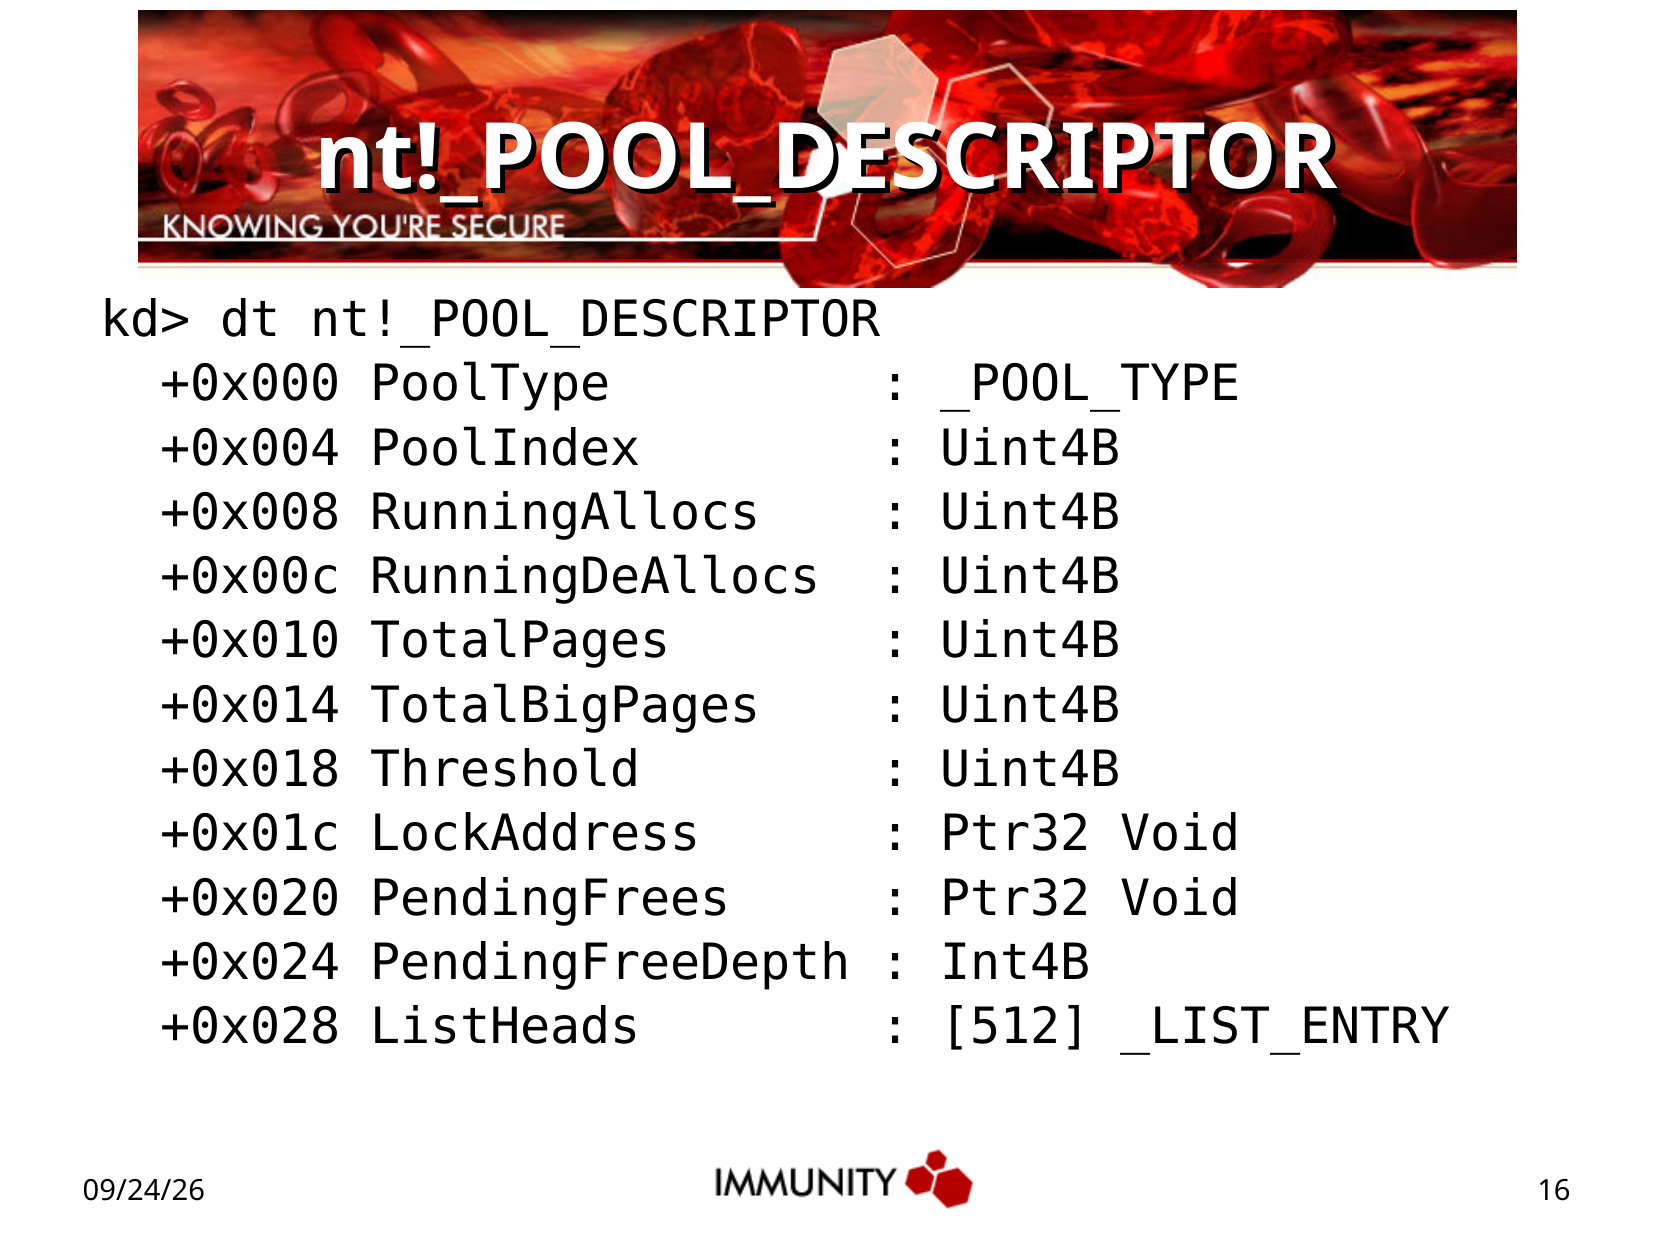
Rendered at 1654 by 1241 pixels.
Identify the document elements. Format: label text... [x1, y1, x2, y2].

picture [138, 250, 1517, 288]
list kd> dt nt!_POOL_DESCRIPTOR +0x000 PoolType : _POOL_TYPE +0x004 PoolIndex : Uint4B +0x008 RunningAllocs : Uint4B +0x00c RunningDeAllocs : Uint4B +0x010 TotalPages : Uint4B +0x014 TotalBigPages : Uint4B +0x018 Threshold : Uint4B +0x01c LockAddress : Ptr32 Void +0x020 PendingFrees : Ptr32 Void +0x024 PendingFreeDepth : Int4B +0x028 ListHeads : [512] _LIST_ENTRY [82, 290, 1571, 1094]
picture [694, 1130, 984, 1235]
title nt!_POOL_DESCRIPTOR [82, 56, 1571, 250]
picture [138, 10, 1517, 56]
